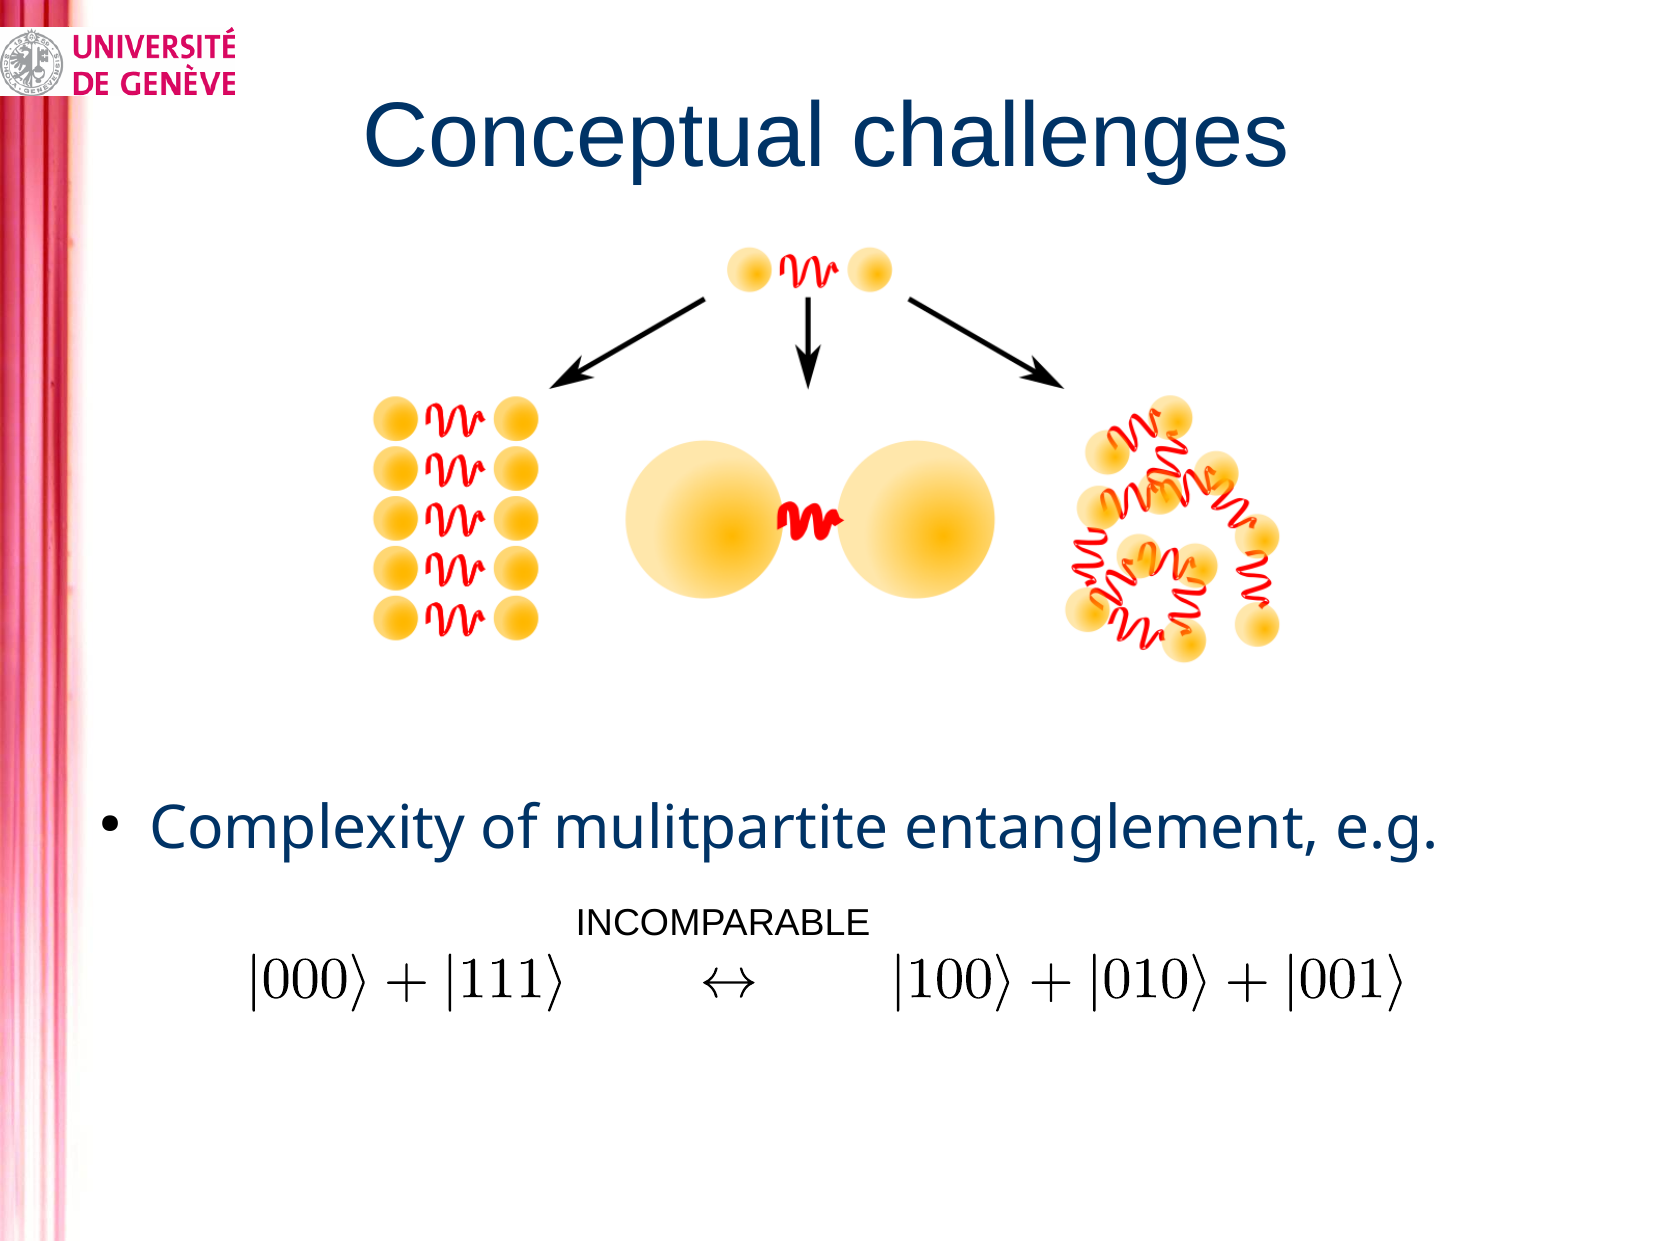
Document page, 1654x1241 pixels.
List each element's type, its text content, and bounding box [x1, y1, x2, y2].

text_box INCOMPARABLE [560, 893, 886, 951]
picture [355, 229, 1298, 681]
picture [0, 0, 235, 1241]
text_box [245, 953, 1409, 1012]
title Conceptual challenges [82, 31, 1571, 239]
list Complexity of mulitpartite entanglement, e.g. [82, 783, 1571, 1241]
